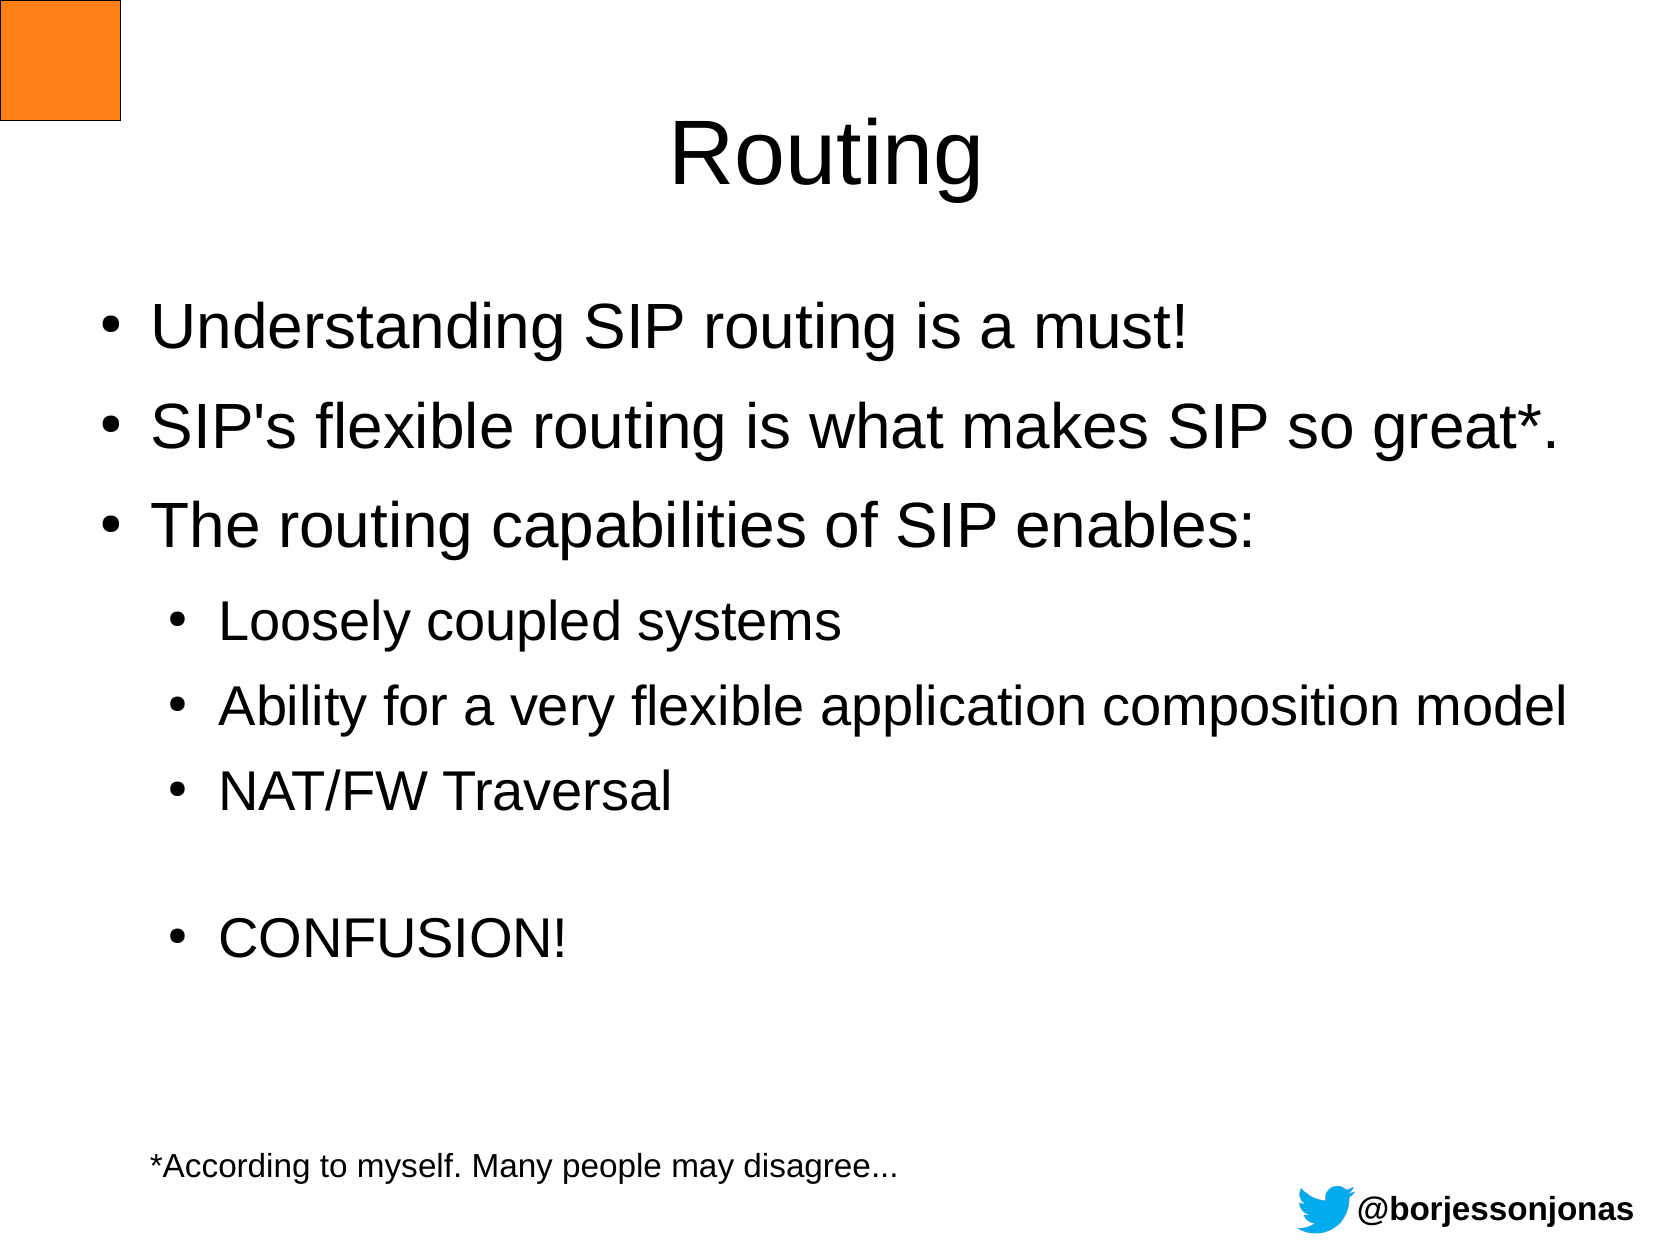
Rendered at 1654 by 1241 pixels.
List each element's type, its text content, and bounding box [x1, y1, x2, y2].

title Routing [82, 49, 1571, 257]
picture [1277, 1160, 1375, 1241]
list Understanding SIP routing is a must! SIP's flexible routing is what makes SIP so great*. The routing capabilities of SIP enables: Loosely coupled systems Ability for a very flexible application composition model NAT/FW Traversal CONFUSION! [82, 290, 1571, 1109]
text_box *According to myself. Many people may disagree... [135, 1140, 915, 1192]
